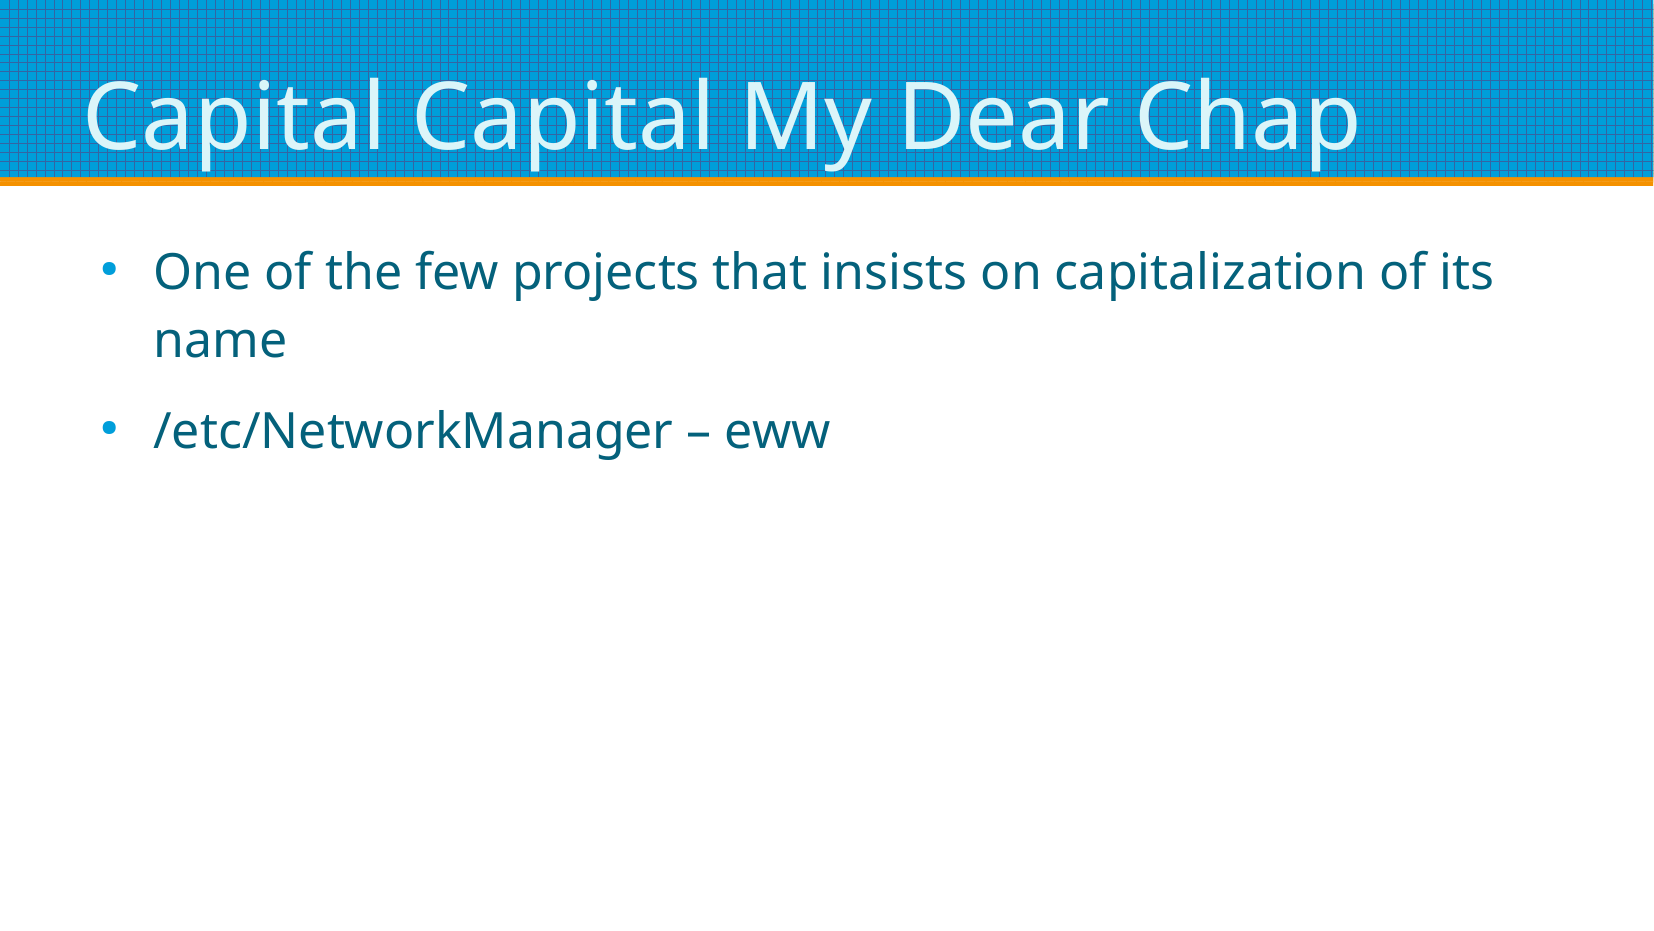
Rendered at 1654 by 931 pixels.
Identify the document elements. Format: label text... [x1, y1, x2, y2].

list One of the few projects that insists on capitalization of its name /etc/NetworkManager – eww [82, 236, 1571, 813]
title Capital Capital My Dear Chap [82, 14, 1571, 178]
